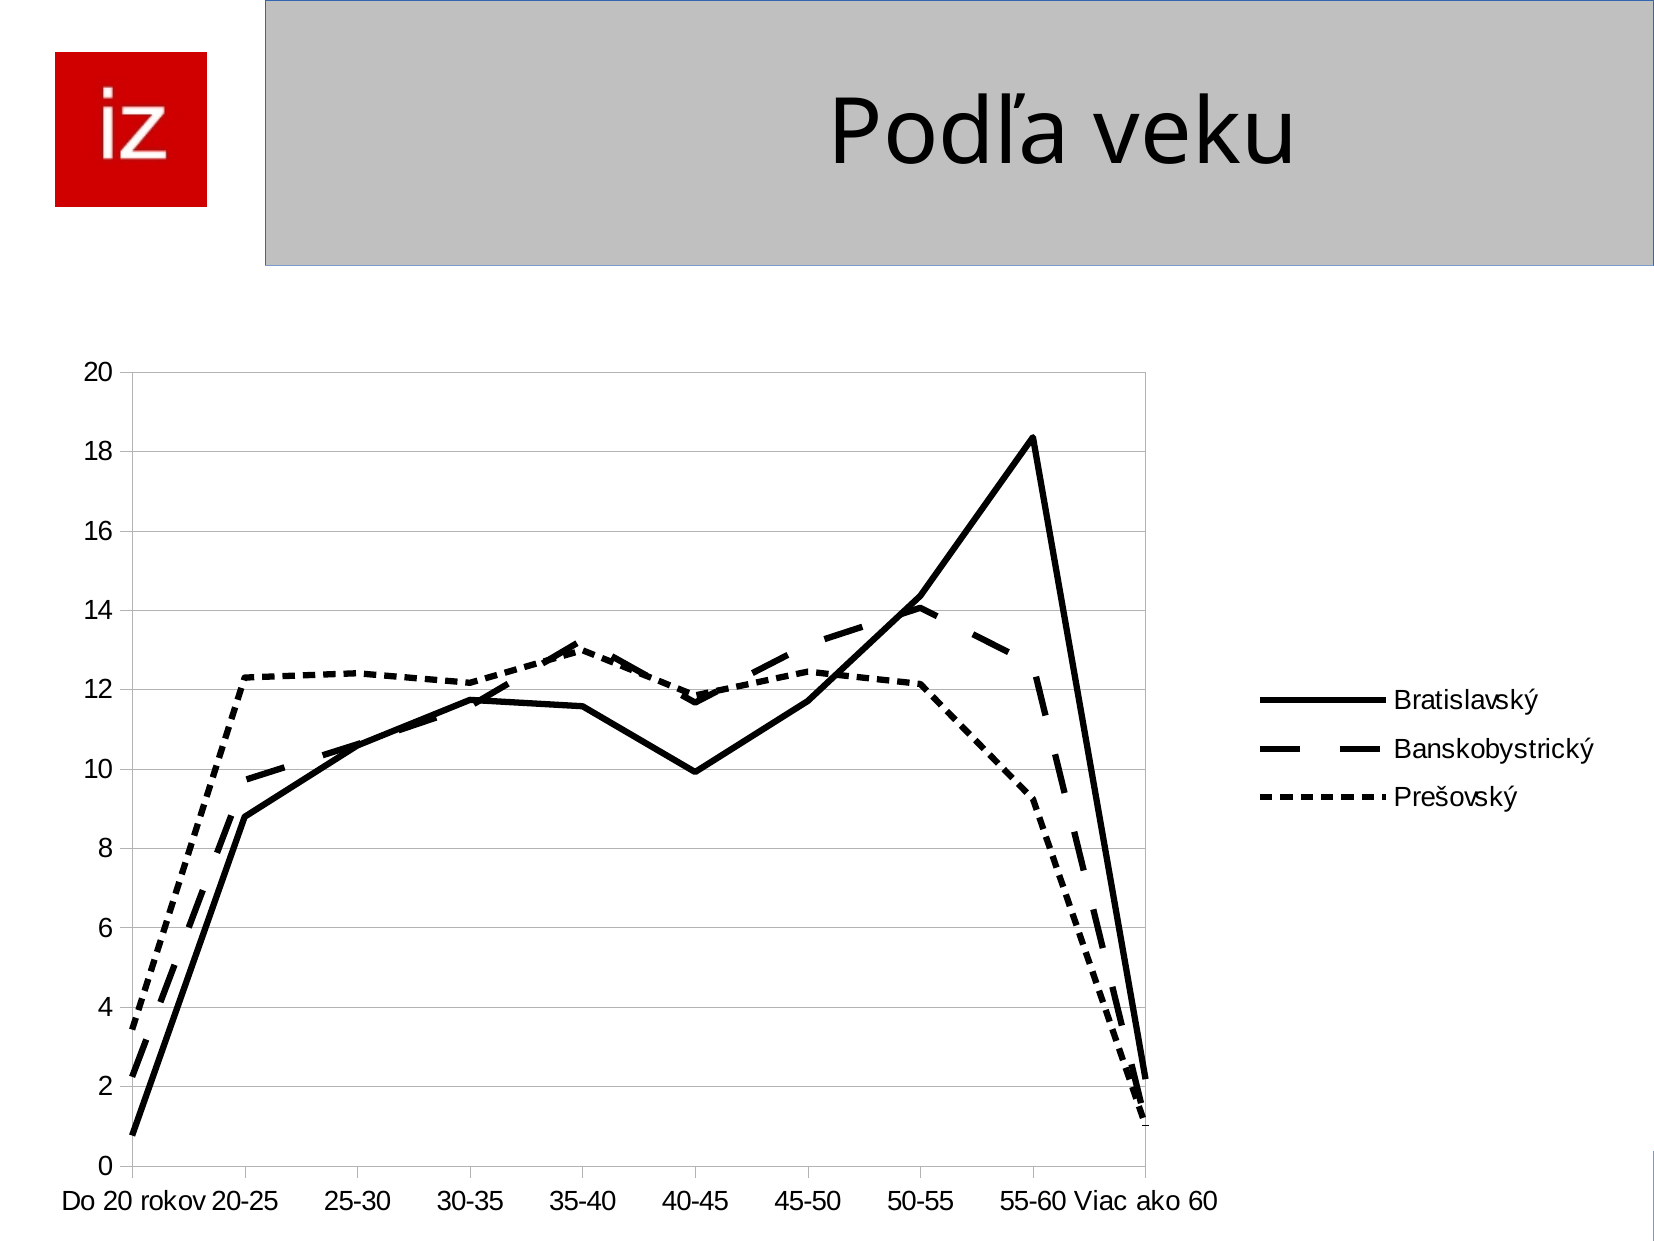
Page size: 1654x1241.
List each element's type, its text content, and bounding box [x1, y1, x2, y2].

title Podľa veku [561, 29, 1565, 237]
picture [55, 52, 207, 207]
picture [0, 265, 1654, 1241]
